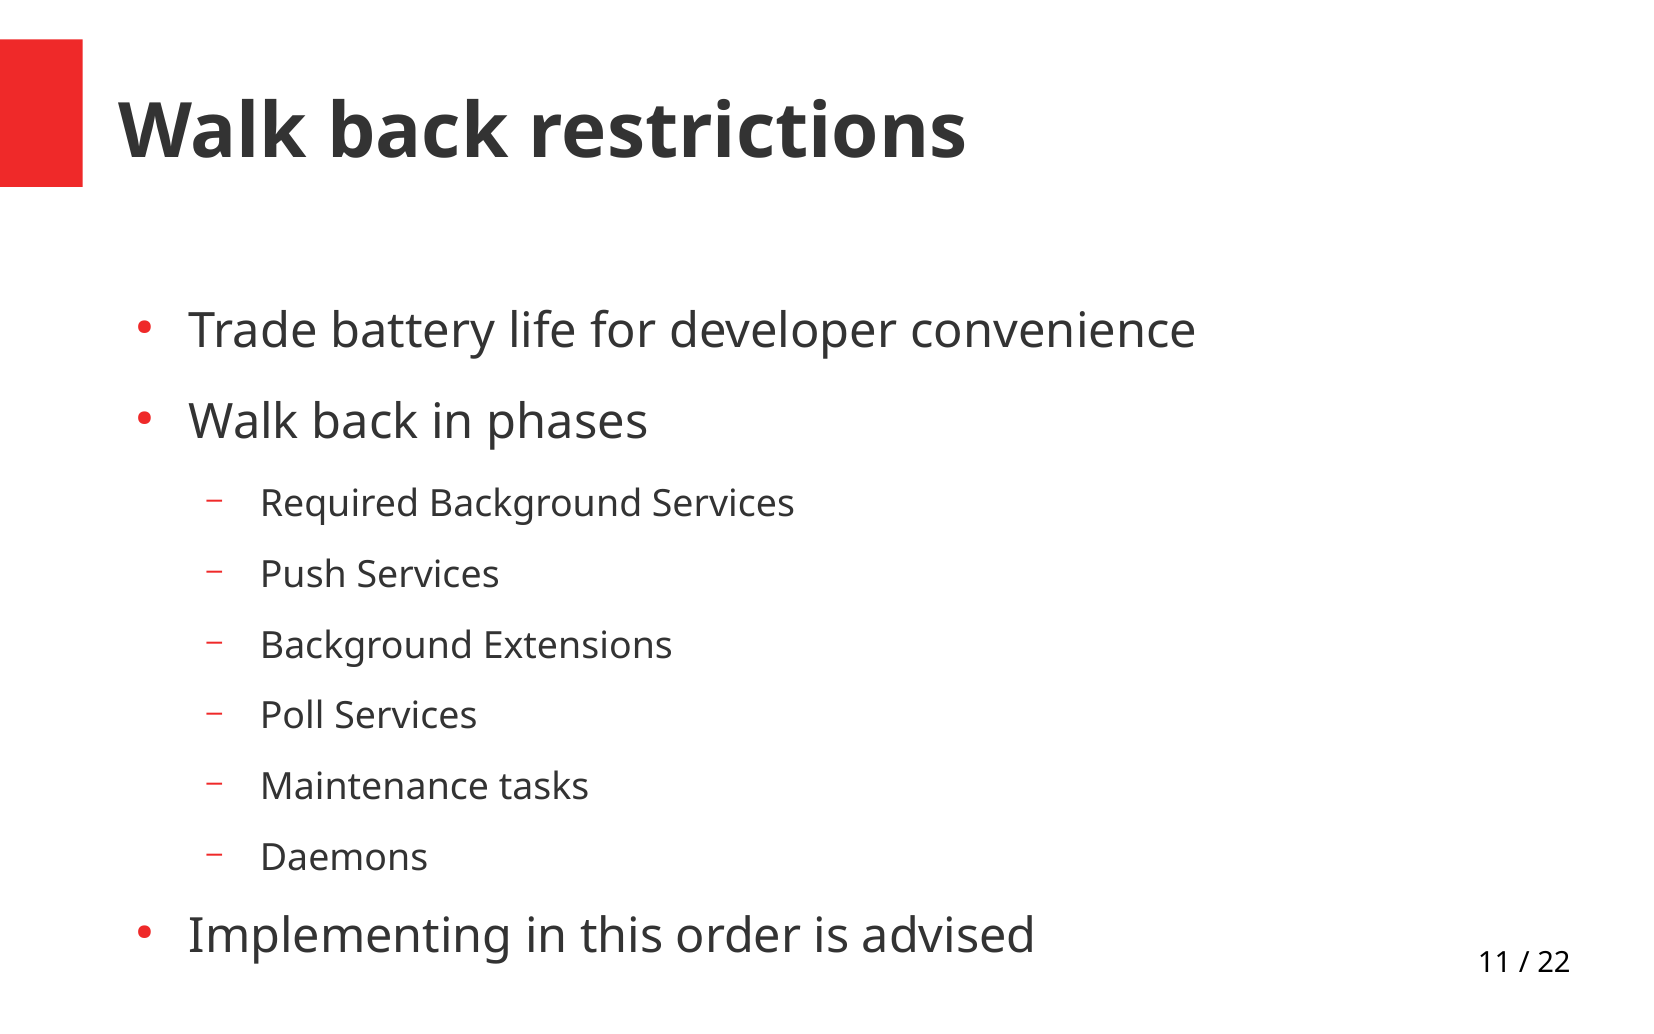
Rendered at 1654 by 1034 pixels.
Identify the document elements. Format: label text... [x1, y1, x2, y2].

title Walk back restrictions [118, 41, 1571, 214]
list Trade battery life for developer convenience Walk back in phases Required Background Services Push Services Background Extensions Poll Services Maintenance tasks Daemons Implementing in this order is advised [118, 295, 1536, 895]
